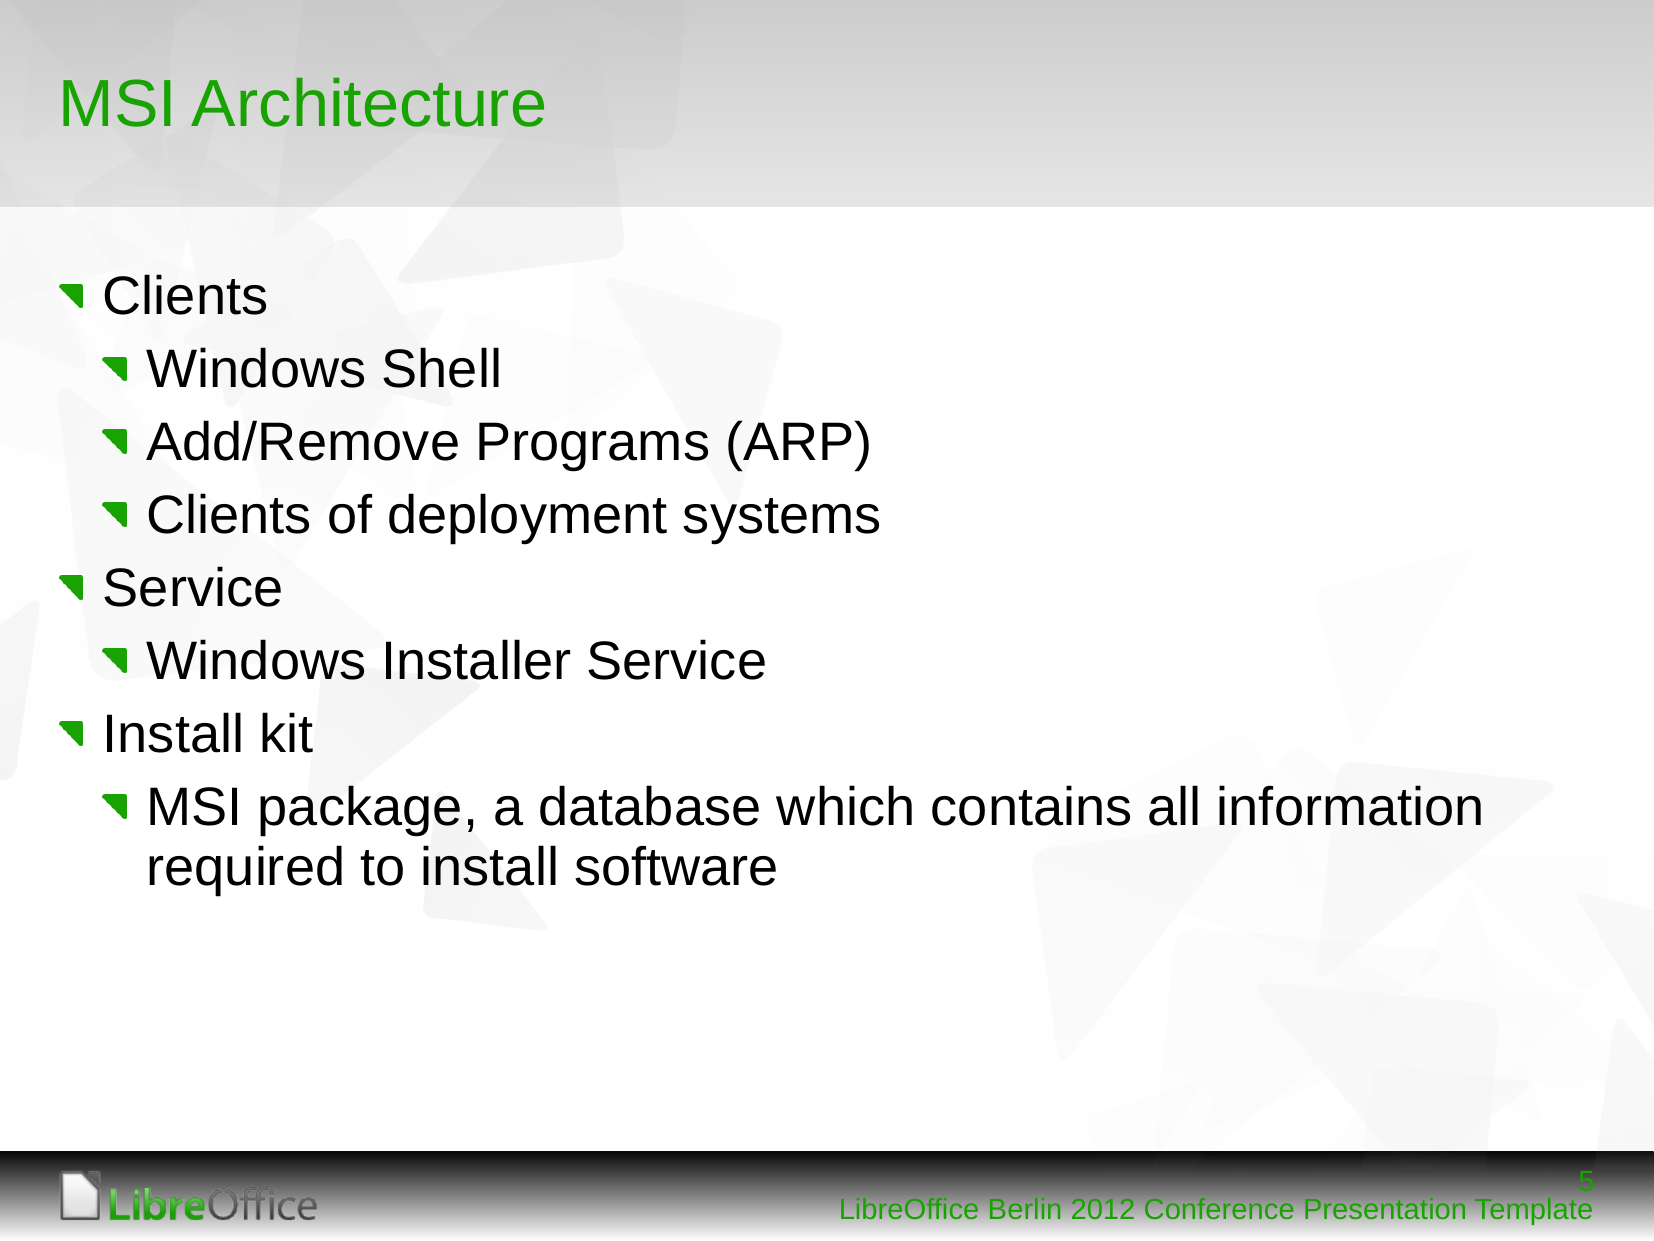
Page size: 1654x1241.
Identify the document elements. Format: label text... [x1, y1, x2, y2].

picture [0, 0, 783, 931]
list Clients Windows Shell Add/Remove Programs (ARP) Clients of deployment systems Service Windows Installer Service Install kit MSI package, a database which contains all information required to install software [59, 265, 1595, 1114]
title MSI Architecture [59, 29, 1595, 178]
picture [915, 548, 1654, 1169]
picture [41, 1152, 337, 1240]
